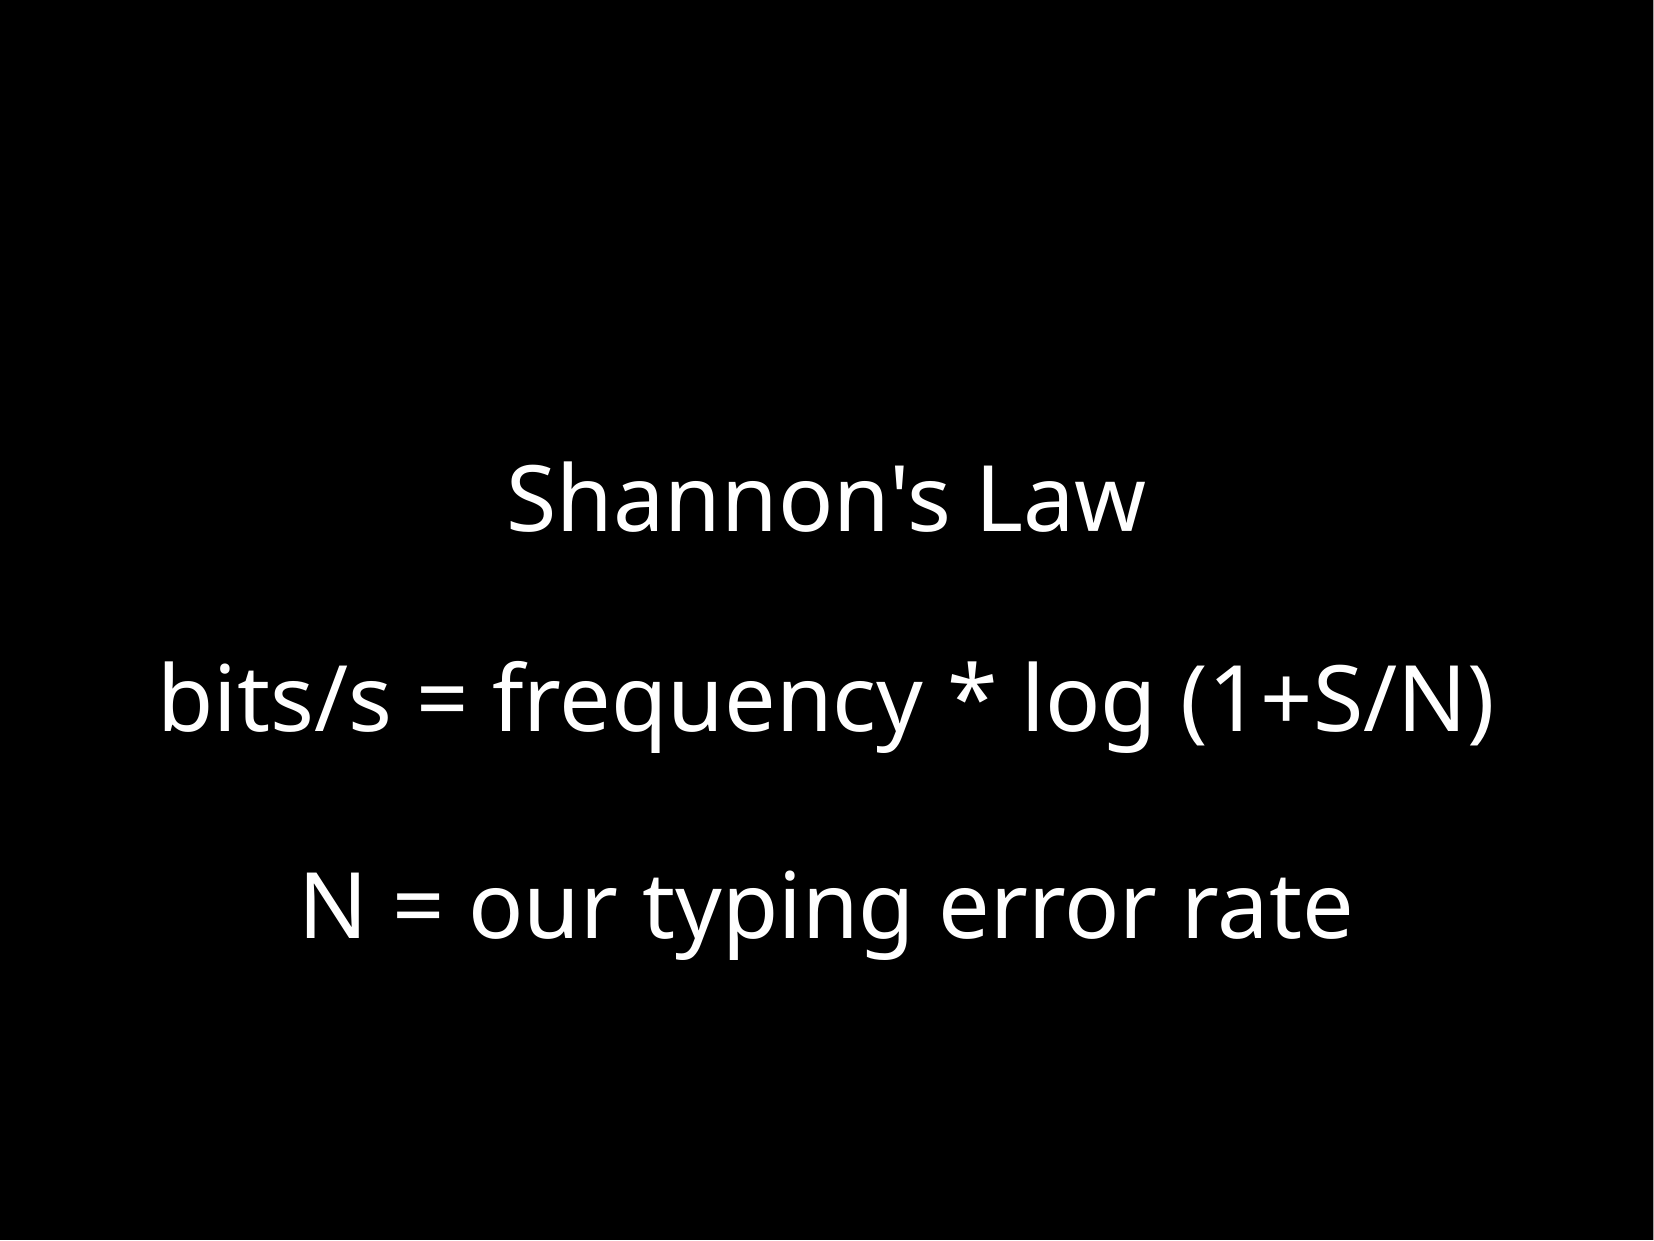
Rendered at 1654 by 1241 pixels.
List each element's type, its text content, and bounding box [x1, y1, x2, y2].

title N = our typing error rate [82, 806, 1571, 1000]
title Shannon's Law [82, 399, 1571, 592]
title bits/s = frequency * log (1+S/N) [82, 600, 1571, 793]
